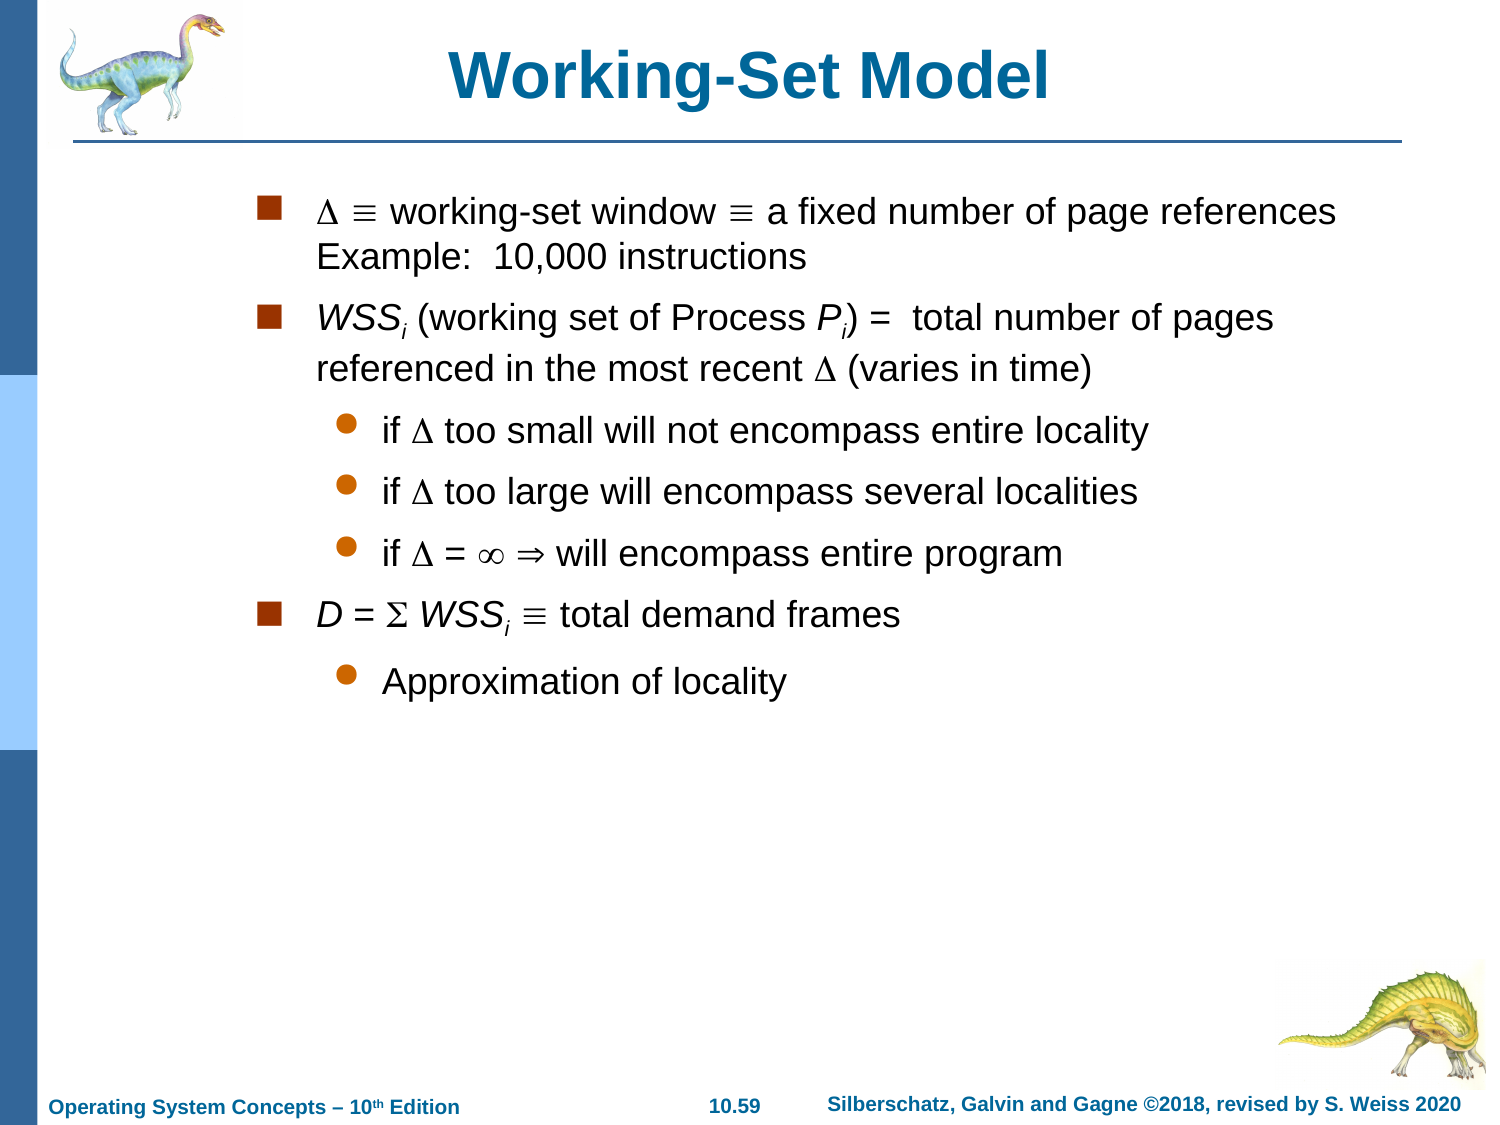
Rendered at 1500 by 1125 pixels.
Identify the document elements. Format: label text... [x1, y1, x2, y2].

picture [1275, 959, 1486, 1090]
list   working-set window  a fixed number of page references Example: 10,000 instructions WSSi (working set of Process Pi) = total number of pages referenced in the most recent  (varies in time) if  too small will not encompass entire locality if  too large will encompass several localities if  =   will encompass entire program D =  WSSi  total demand frames Approximation of locality [245, 179, 1390, 981]
picture [46, 0, 243, 149]
picture [1144, 1096, 1152, 1101]
title Working-Set Model [75, 24, 1426, 120]
